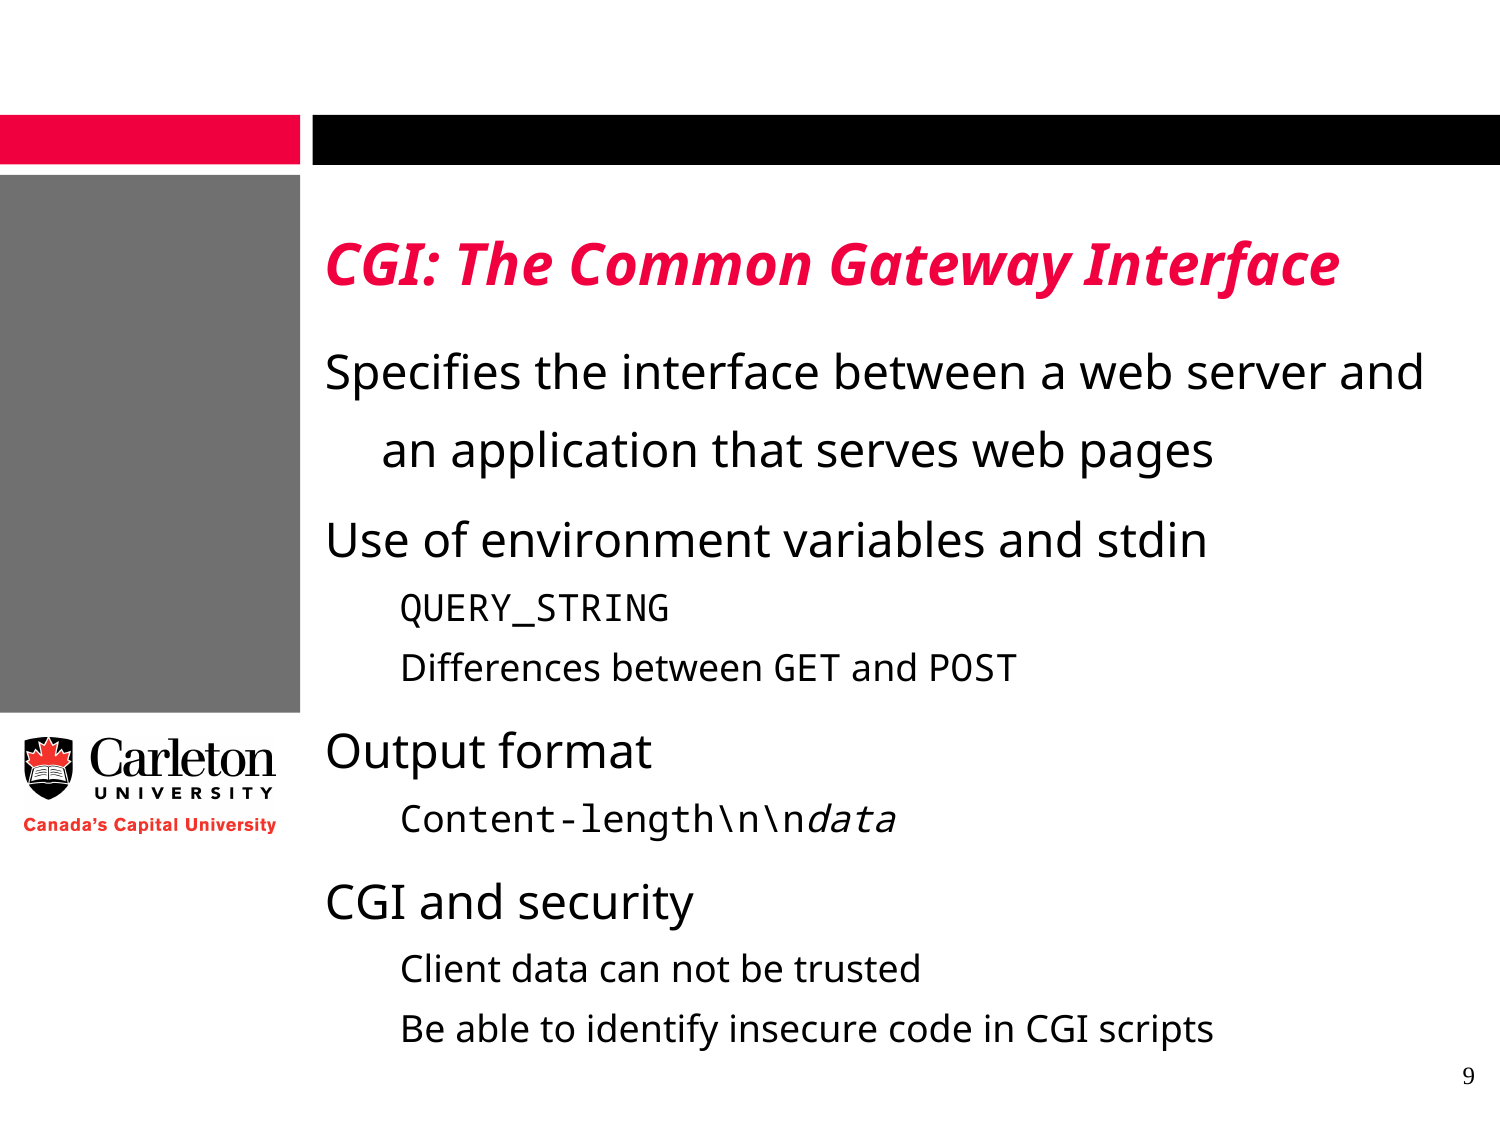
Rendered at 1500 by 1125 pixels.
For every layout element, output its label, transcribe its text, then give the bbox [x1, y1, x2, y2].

list Specifies the interface between a web server and an application that serves web pages Use of environment variables and stdin QUERY_STRING Differences between GET and POST Output format Content-length\n\ndata CGI and security Client data can not be trusted Be able to identify insecure code in CGI scripts [324, 324, 1450, 1036]
title CGI: The Common Gateway Interface [324, 194, 1450, 324]
picture [24, 737, 276, 834]
